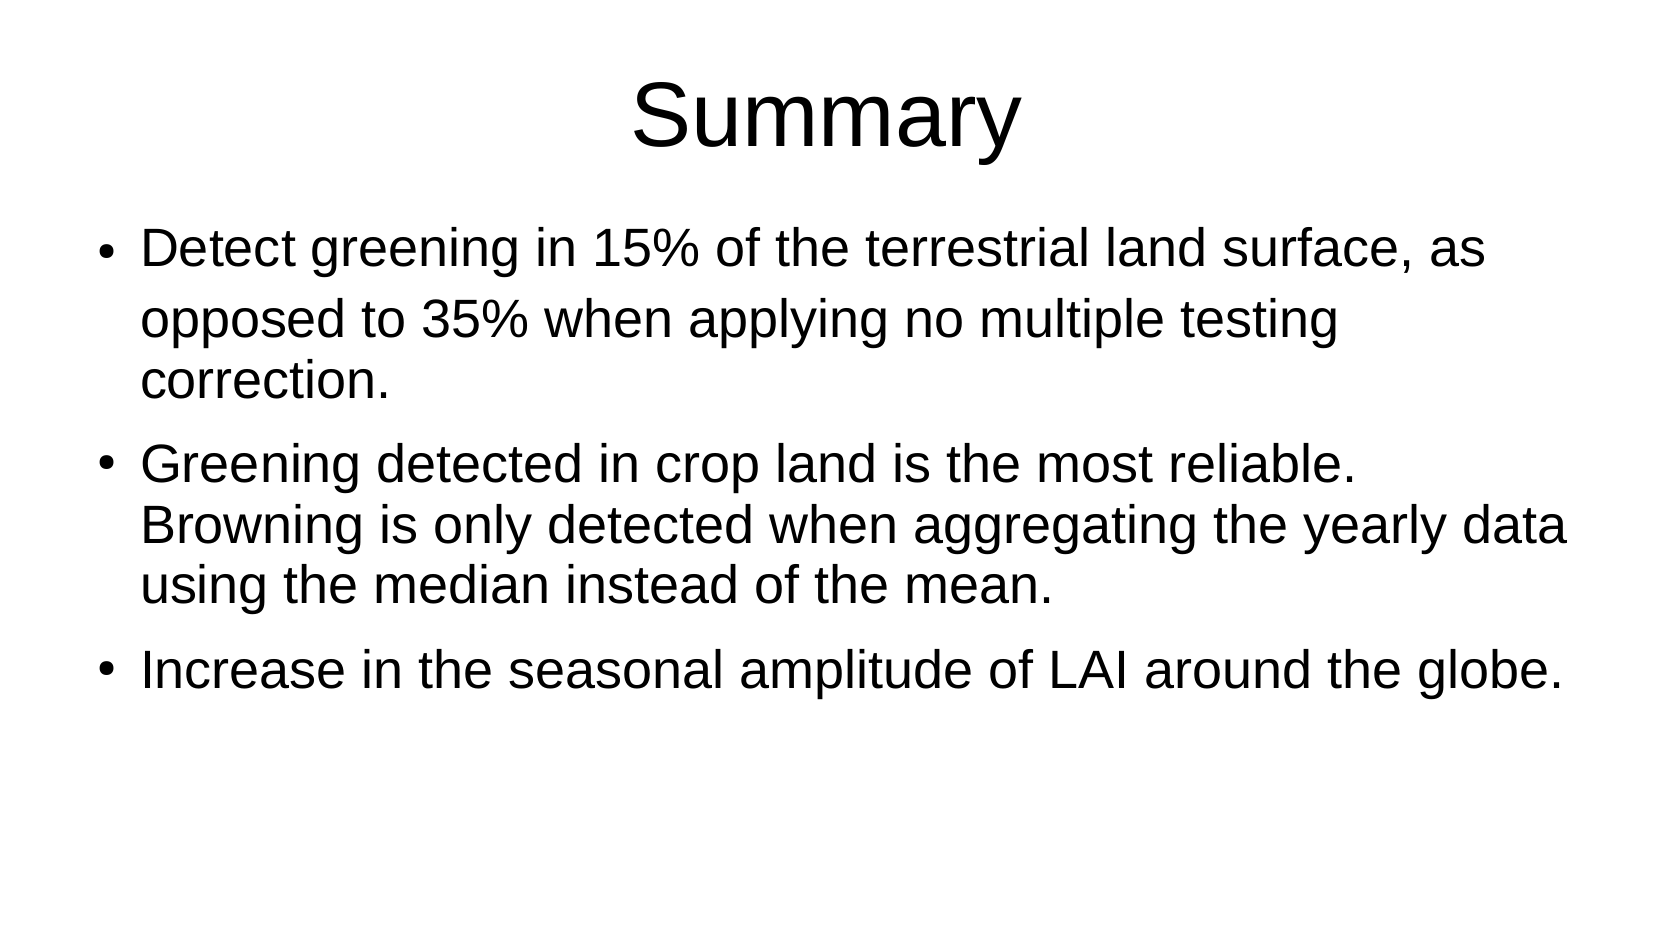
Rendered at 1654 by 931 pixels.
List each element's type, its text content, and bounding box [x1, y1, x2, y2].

title Summary [82, 37, 1571, 193]
list ﻿Detect greening in 15% of the terrestrial land surface, as opposed to 35% when applying no multiple testing correction. Greening detected in crop land is the most reliable. Browning is only detected when aggregating the yearly data using the median instead of the mean. Increase in the seasonal amplitude of LAI around the globe. [82, 217, 1571, 758]
